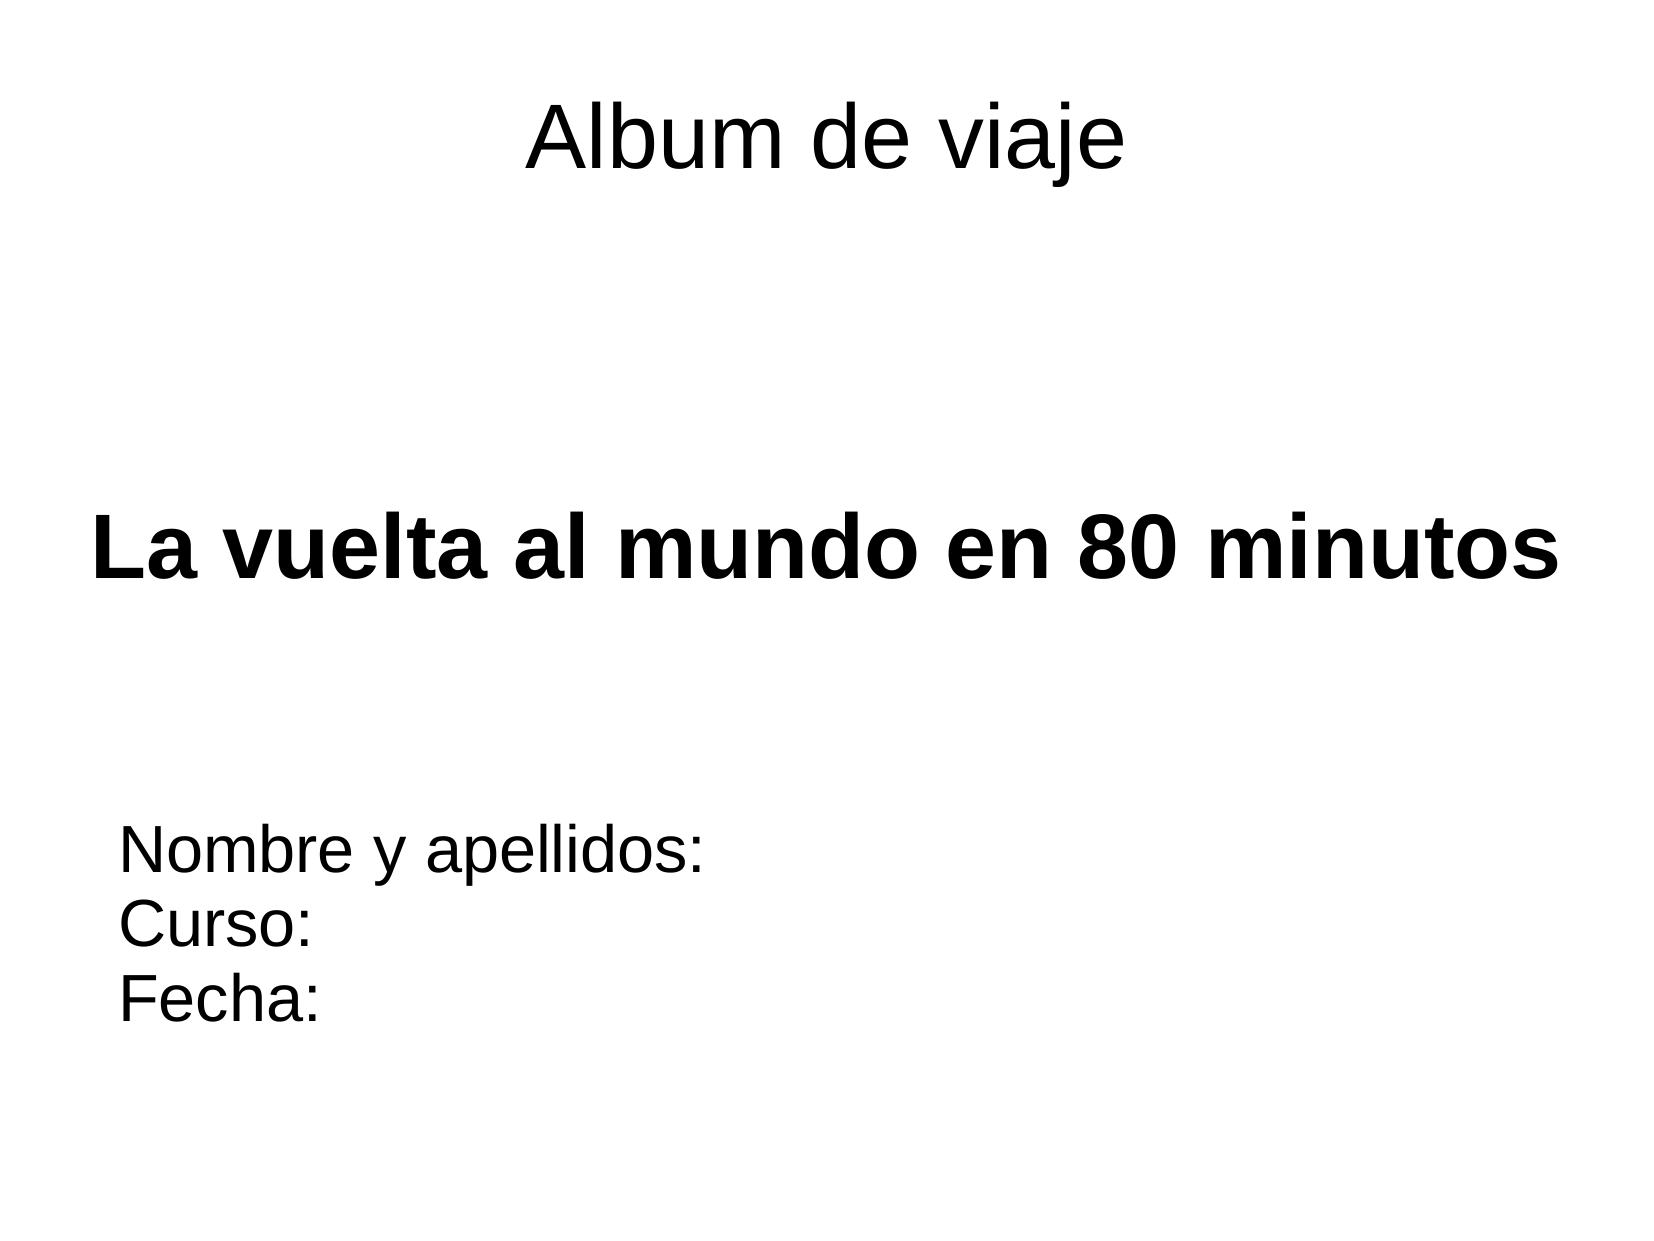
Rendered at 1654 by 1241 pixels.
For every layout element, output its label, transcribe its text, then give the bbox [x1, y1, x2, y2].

title Album de viaje La vuelta al mundo en 80 minutos [82, 85, 1571, 290]
subtitle Nombre y apellidos: Curso: Fecha: [82, 290, 1571, 1109]
